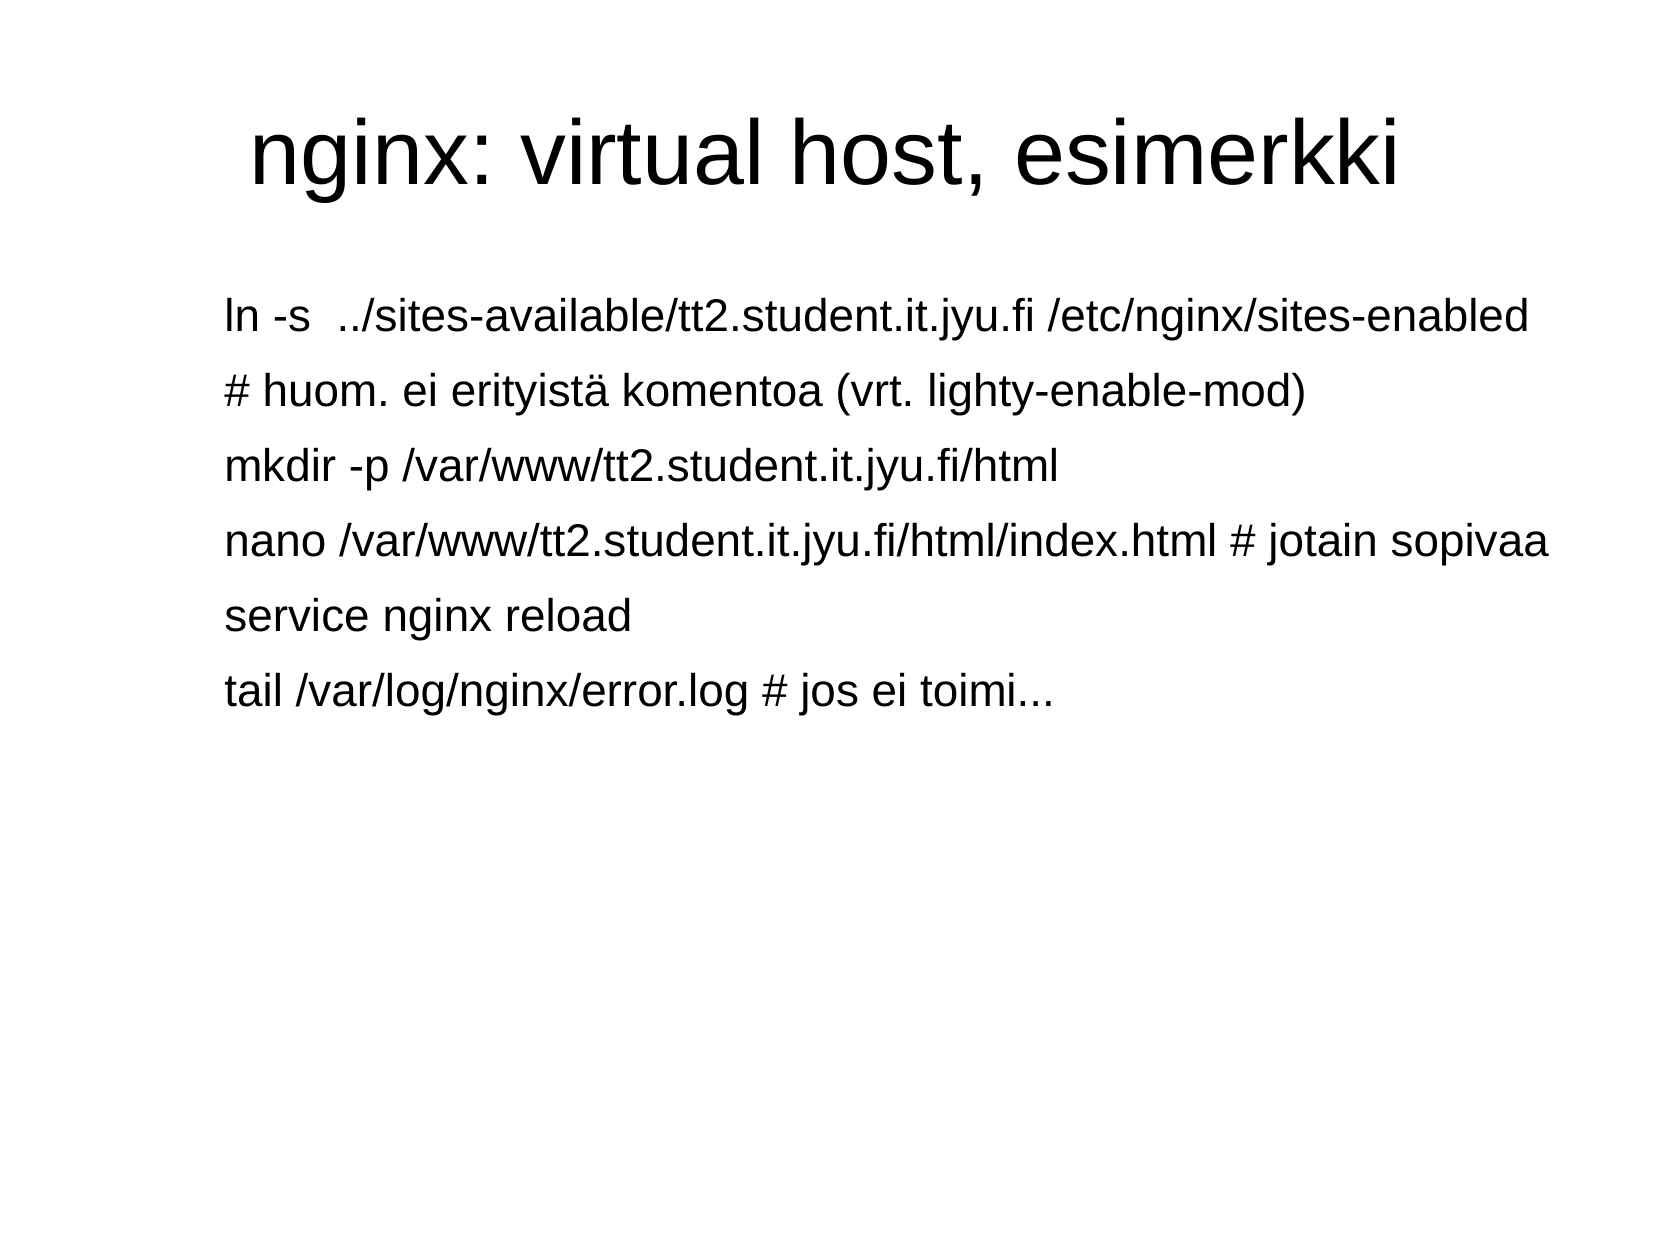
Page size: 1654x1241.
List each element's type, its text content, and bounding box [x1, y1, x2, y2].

list ln -s ../sites-available/tt2.student.it.jyu.fi /etc/nginx/sites-enabled # huom. ei erityistä komentoa (vrt. lighty-enable-mod) mkdir -p /var/www/tt2.student.it.jyu.fi/html nano /var/www/tt2.student.it.jyu.fi/html/index.html # jotain sopivaa service nginx reload tail /var/log/nginx/error.log # jos ei toimi... [82, 290, 1571, 1010]
title nginx: virtual host, esimerkki [82, 49, 1571, 257]
